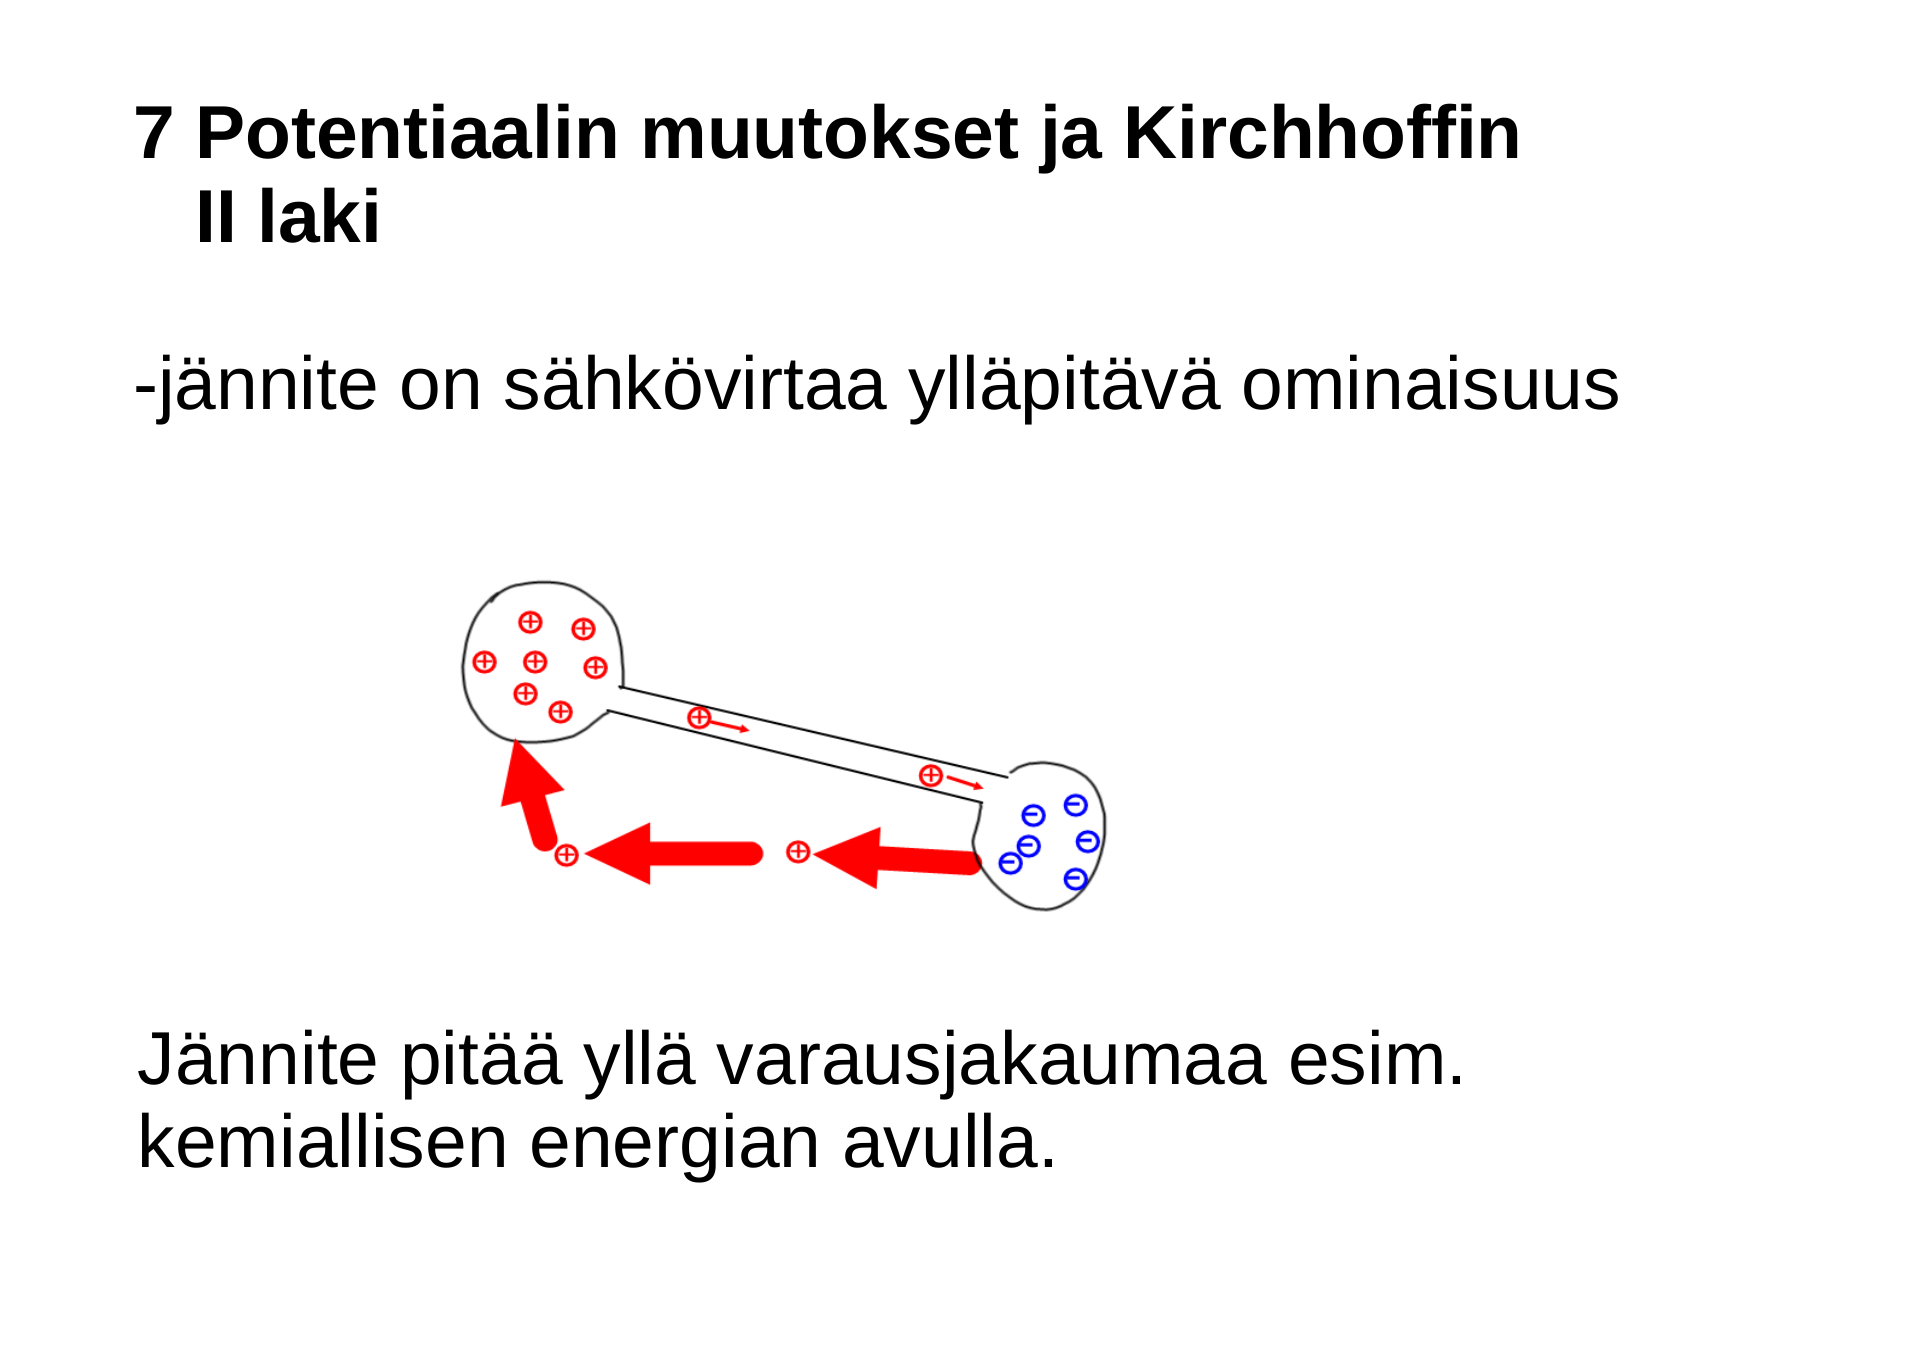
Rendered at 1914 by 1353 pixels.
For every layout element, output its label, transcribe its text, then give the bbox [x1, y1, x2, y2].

text_box Jännite pitää yllä varausjakaumaa esim. kemiallisen energian avulla. [122, 1004, 1695, 1263]
picture [410, 515, 1169, 964]
text_box 7 Potentiaalin muutokset ja Kirchhoffin II laki -jännite on sähkövirtaa ylläpitävä ominaisuus [118, 77, 1791, 612]
